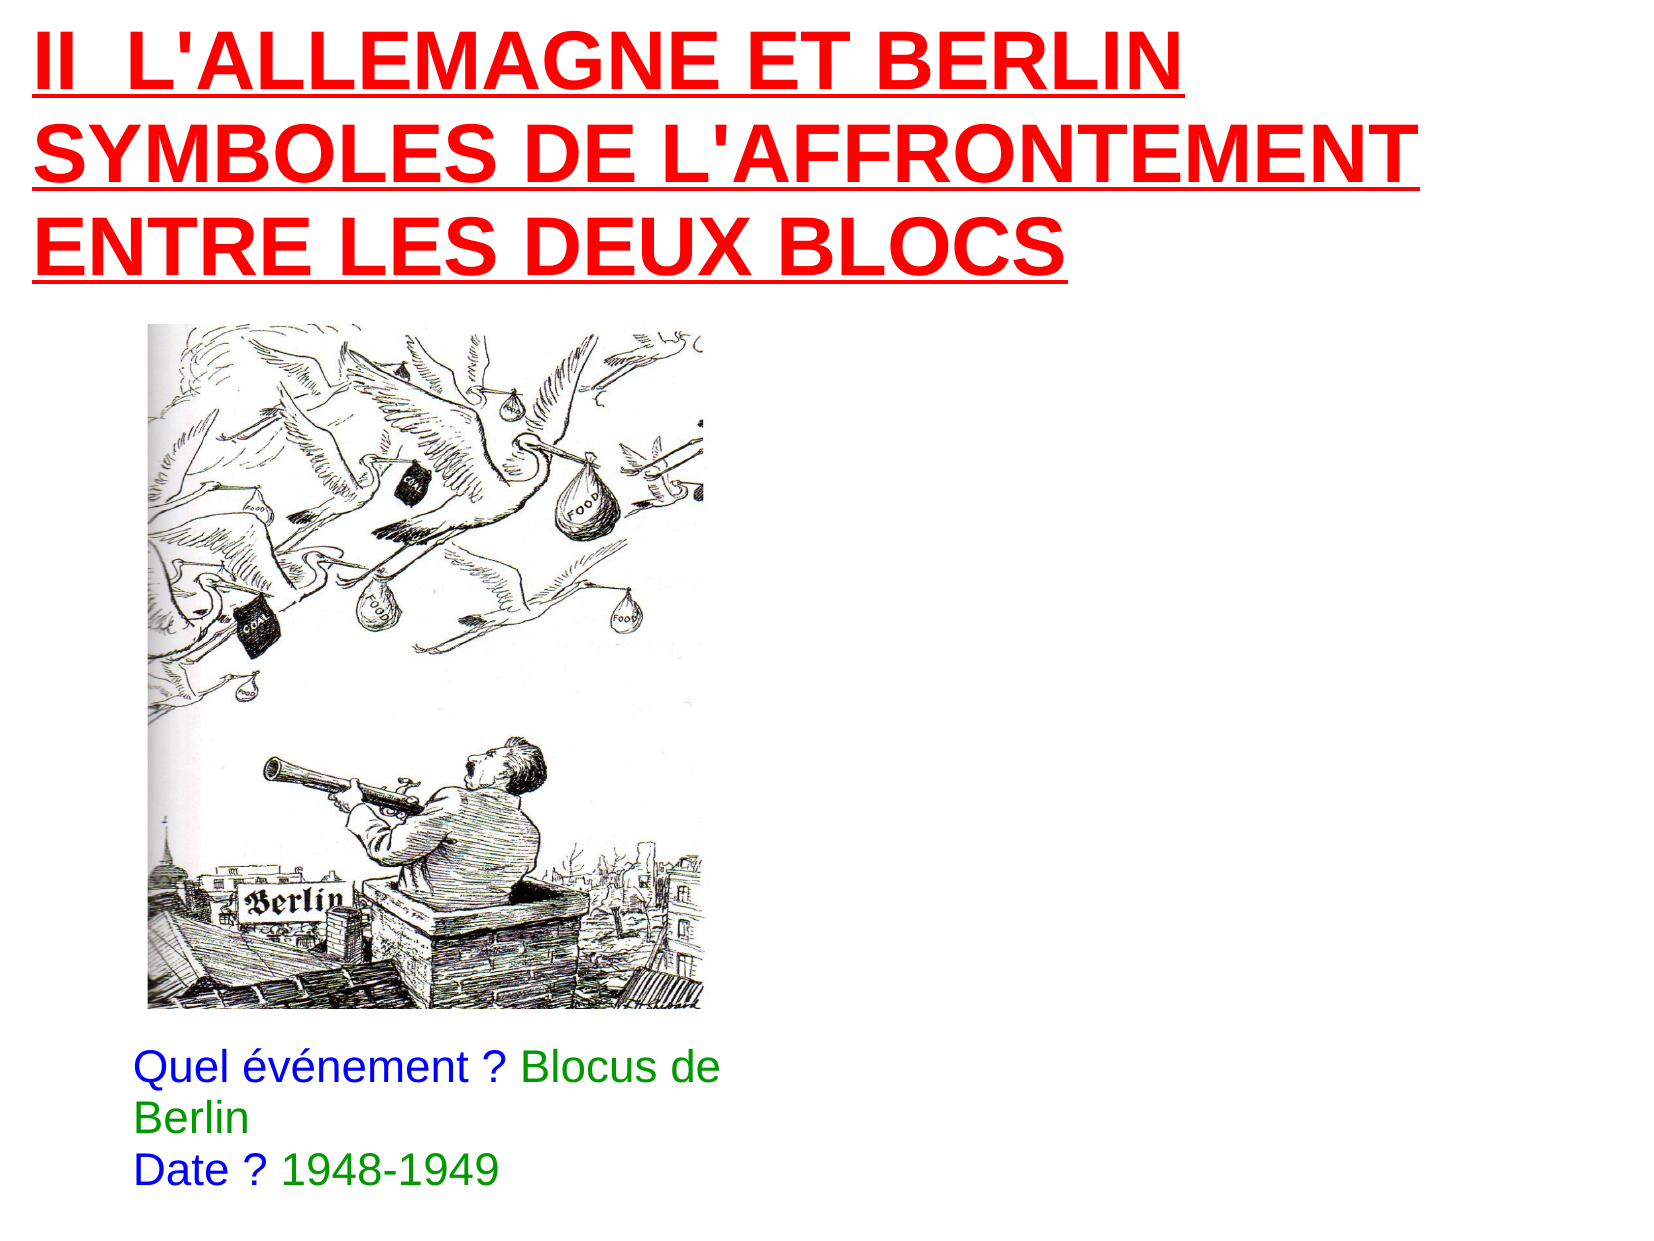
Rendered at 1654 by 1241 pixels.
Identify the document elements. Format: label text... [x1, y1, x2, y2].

title II L'ALLEMAGNE ET BERLIN SYMBOLES DE L'AFFRONTEMENT ENTRE LES DEUX BLOCS [32, 13, 1628, 293]
picture [147, 324, 709, 1009]
text_box Quel événement ? Blocus de Berlin Date ? 1948-1949 [118, 1033, 739, 1202]
